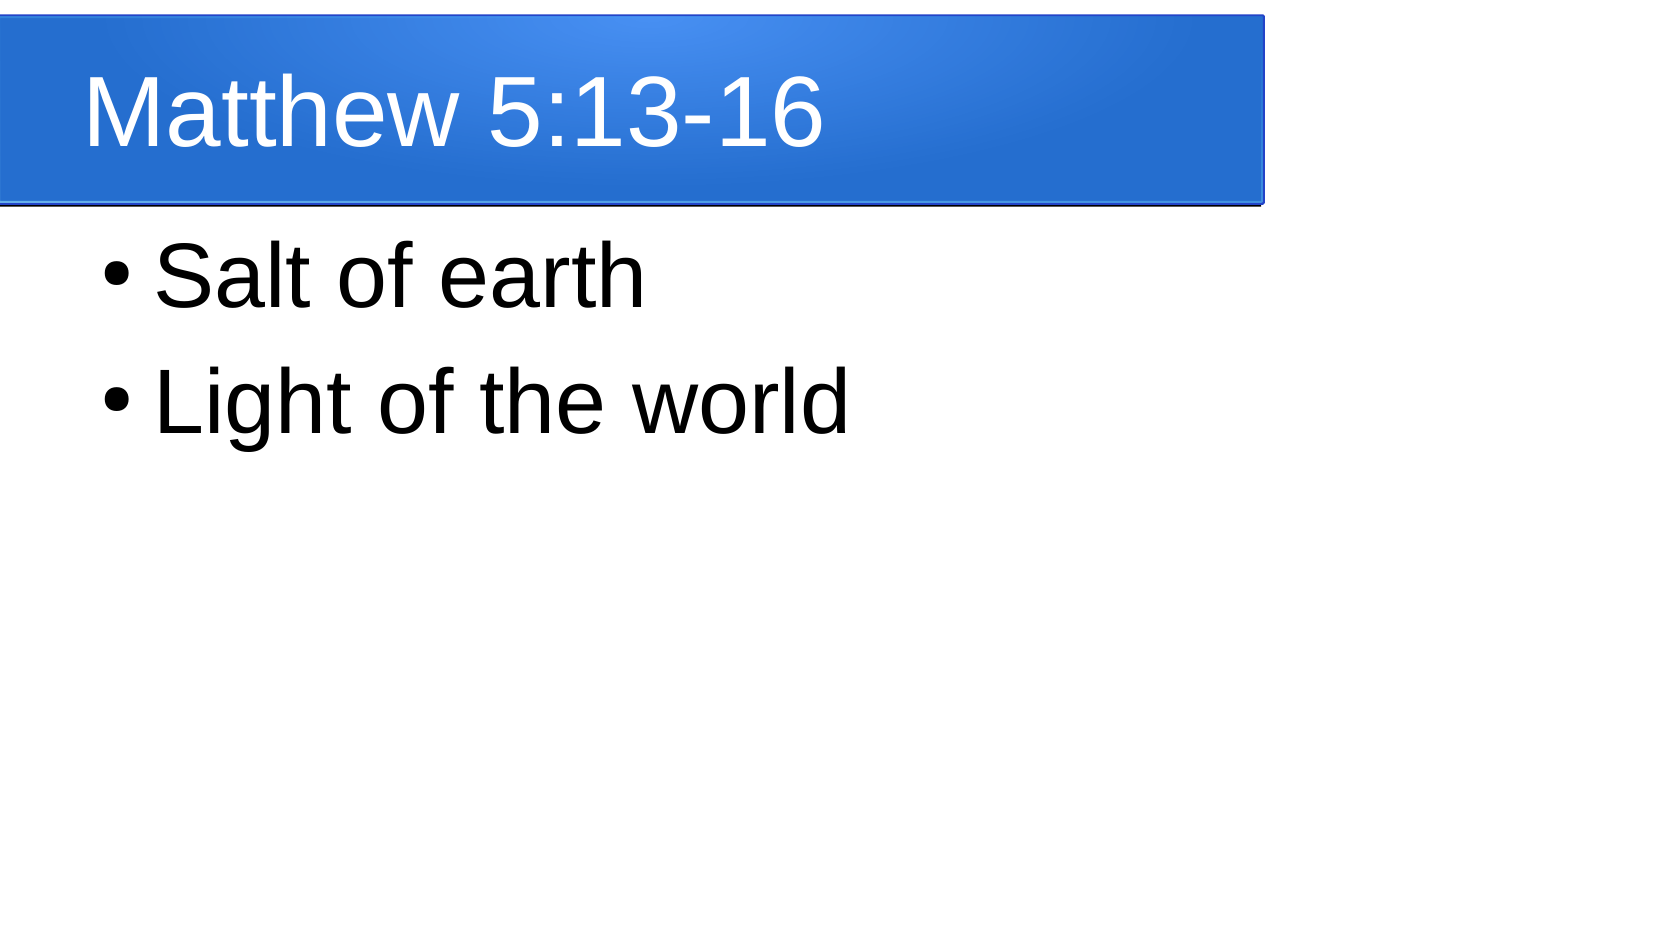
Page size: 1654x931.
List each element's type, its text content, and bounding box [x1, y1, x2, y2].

title Matthew 5:13-16 [82, 35, 1235, 189]
list Salt of earth Light of the world [82, 224, 1571, 764]
